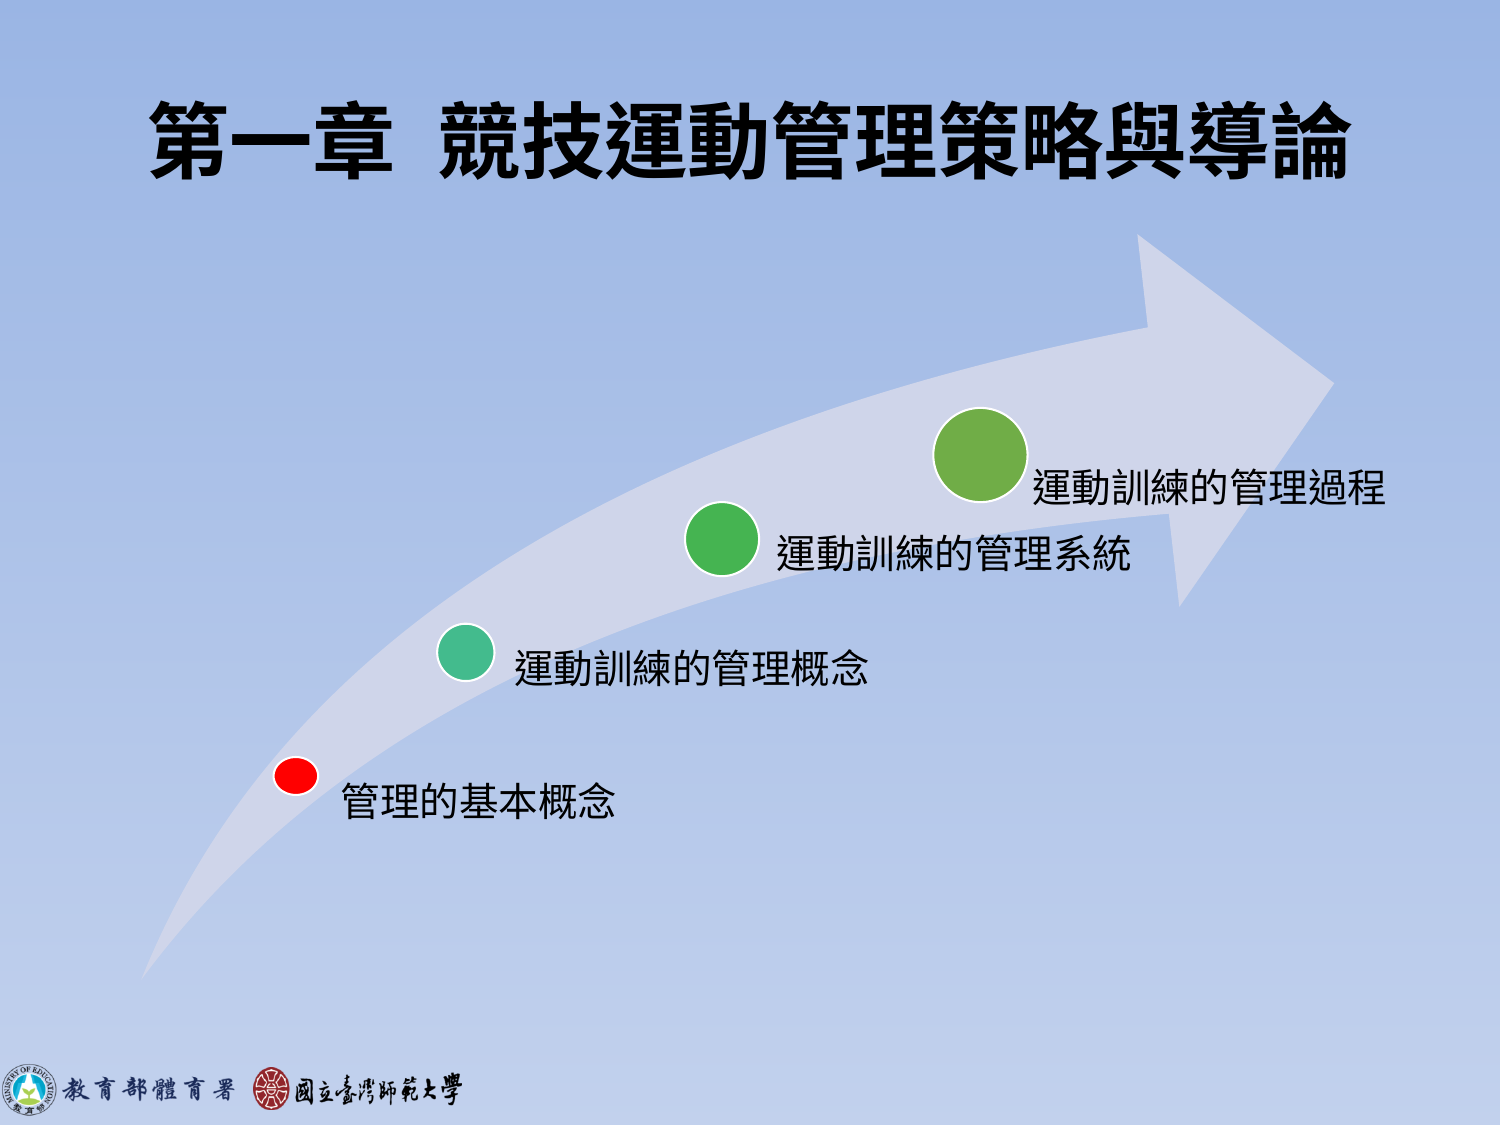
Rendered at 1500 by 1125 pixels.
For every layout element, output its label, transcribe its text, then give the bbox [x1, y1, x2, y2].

text_box 運動訓練的管理概念 [484, 649, 992, 758]
text_box [141, 234, 1335, 980]
text_box 運動訓練的管理系統 [737, 534, 1236, 624]
text_box 運動訓練的管理過程 [982, 468, 1397, 541]
text_box 管理的基本概念 [318, 781, 686, 898]
title 第一章 競技運動管理策略與導論 [75, 45, 1426, 233]
